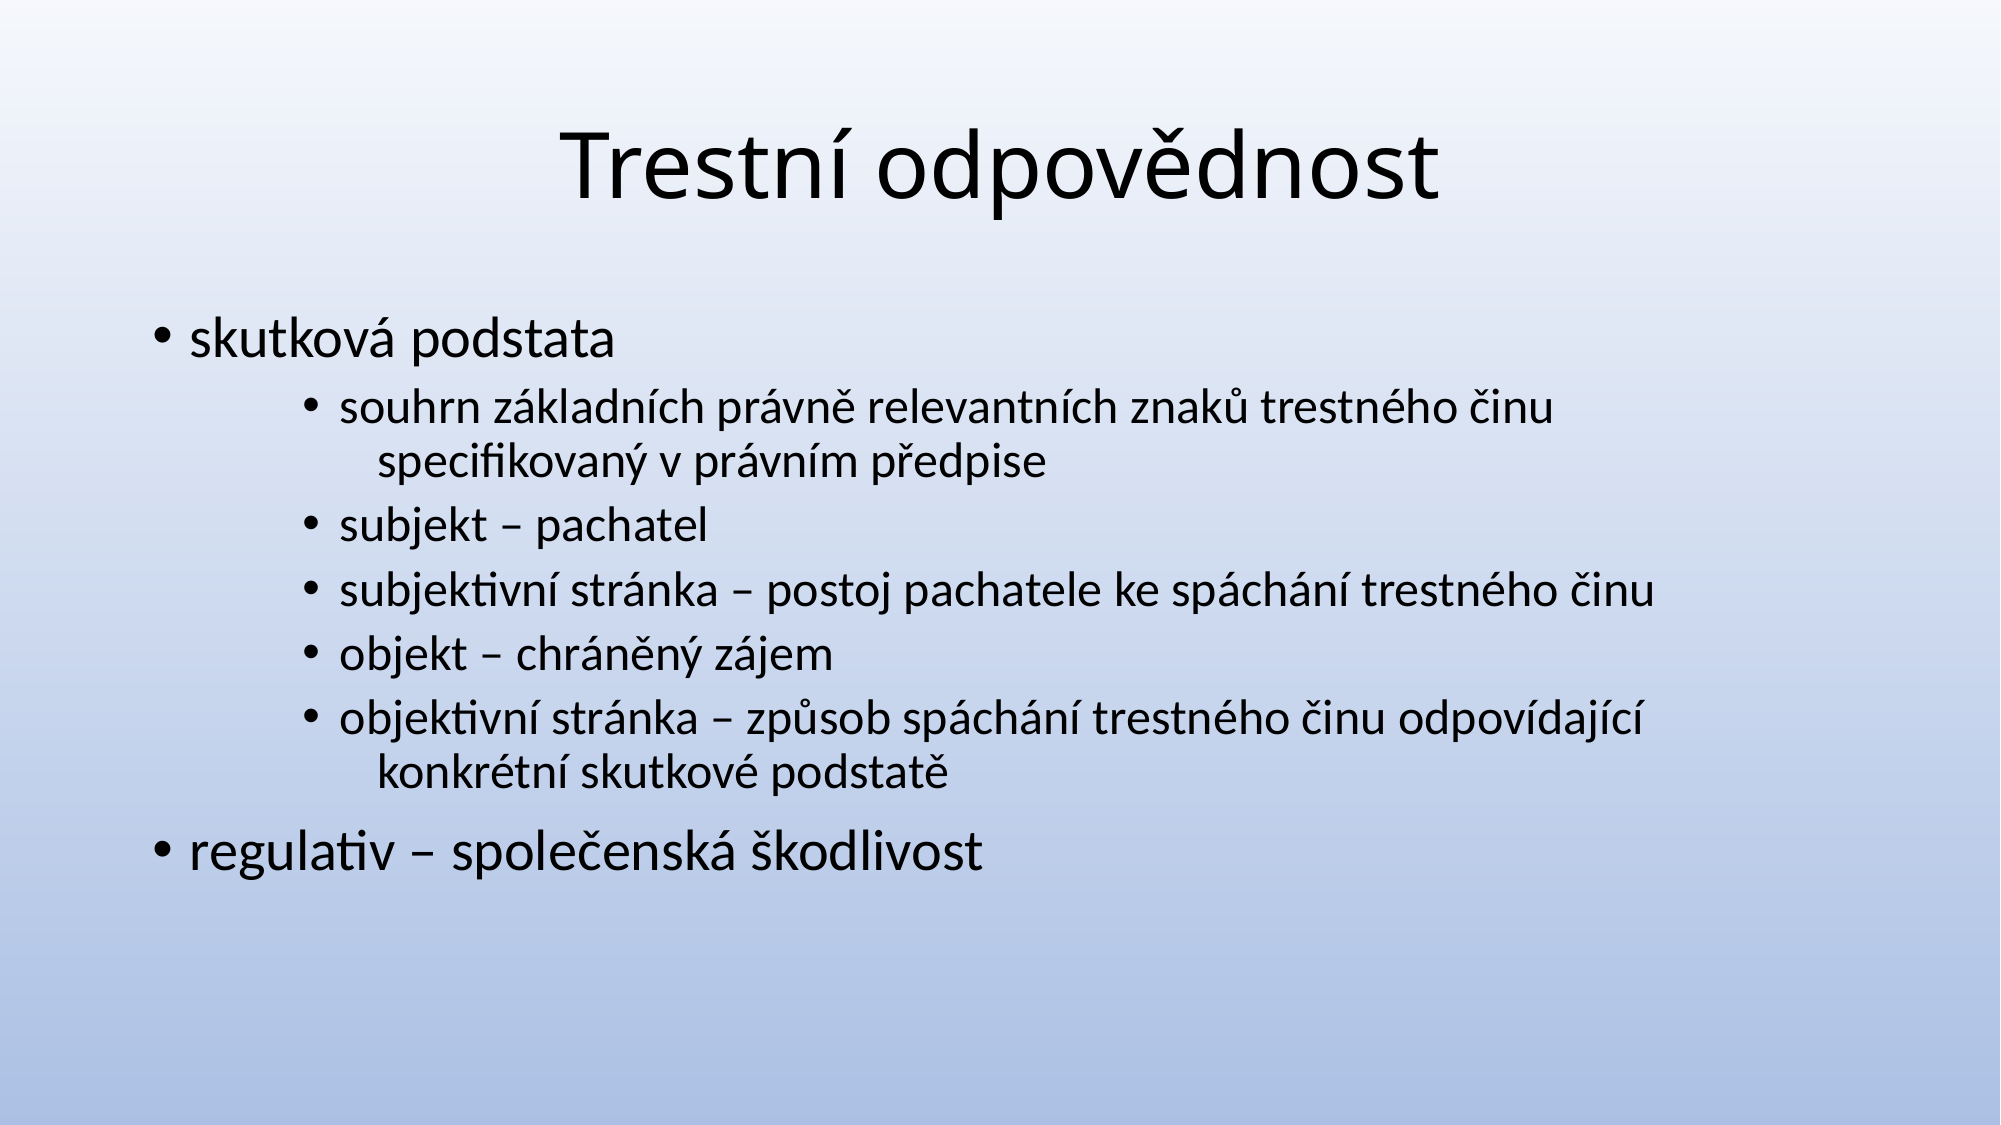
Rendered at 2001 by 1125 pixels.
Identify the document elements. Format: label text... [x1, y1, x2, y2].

title Trestní odpovědnost [137, 59, 1863, 278]
list skutková podstata souhrn základních právně relevantních znaků trestného činu specifikovaný v právním předpise subjekt – pachatel subjektivní stránka – postoj pachatele ke spáchání trestného činu objekt – chráněný zájem objektivní stránka – způsob spáchání trestného činu odpovídající konkrétní skutkové podstatě regulativ – společenská škodlivost [137, 299, 1825, 1014]
